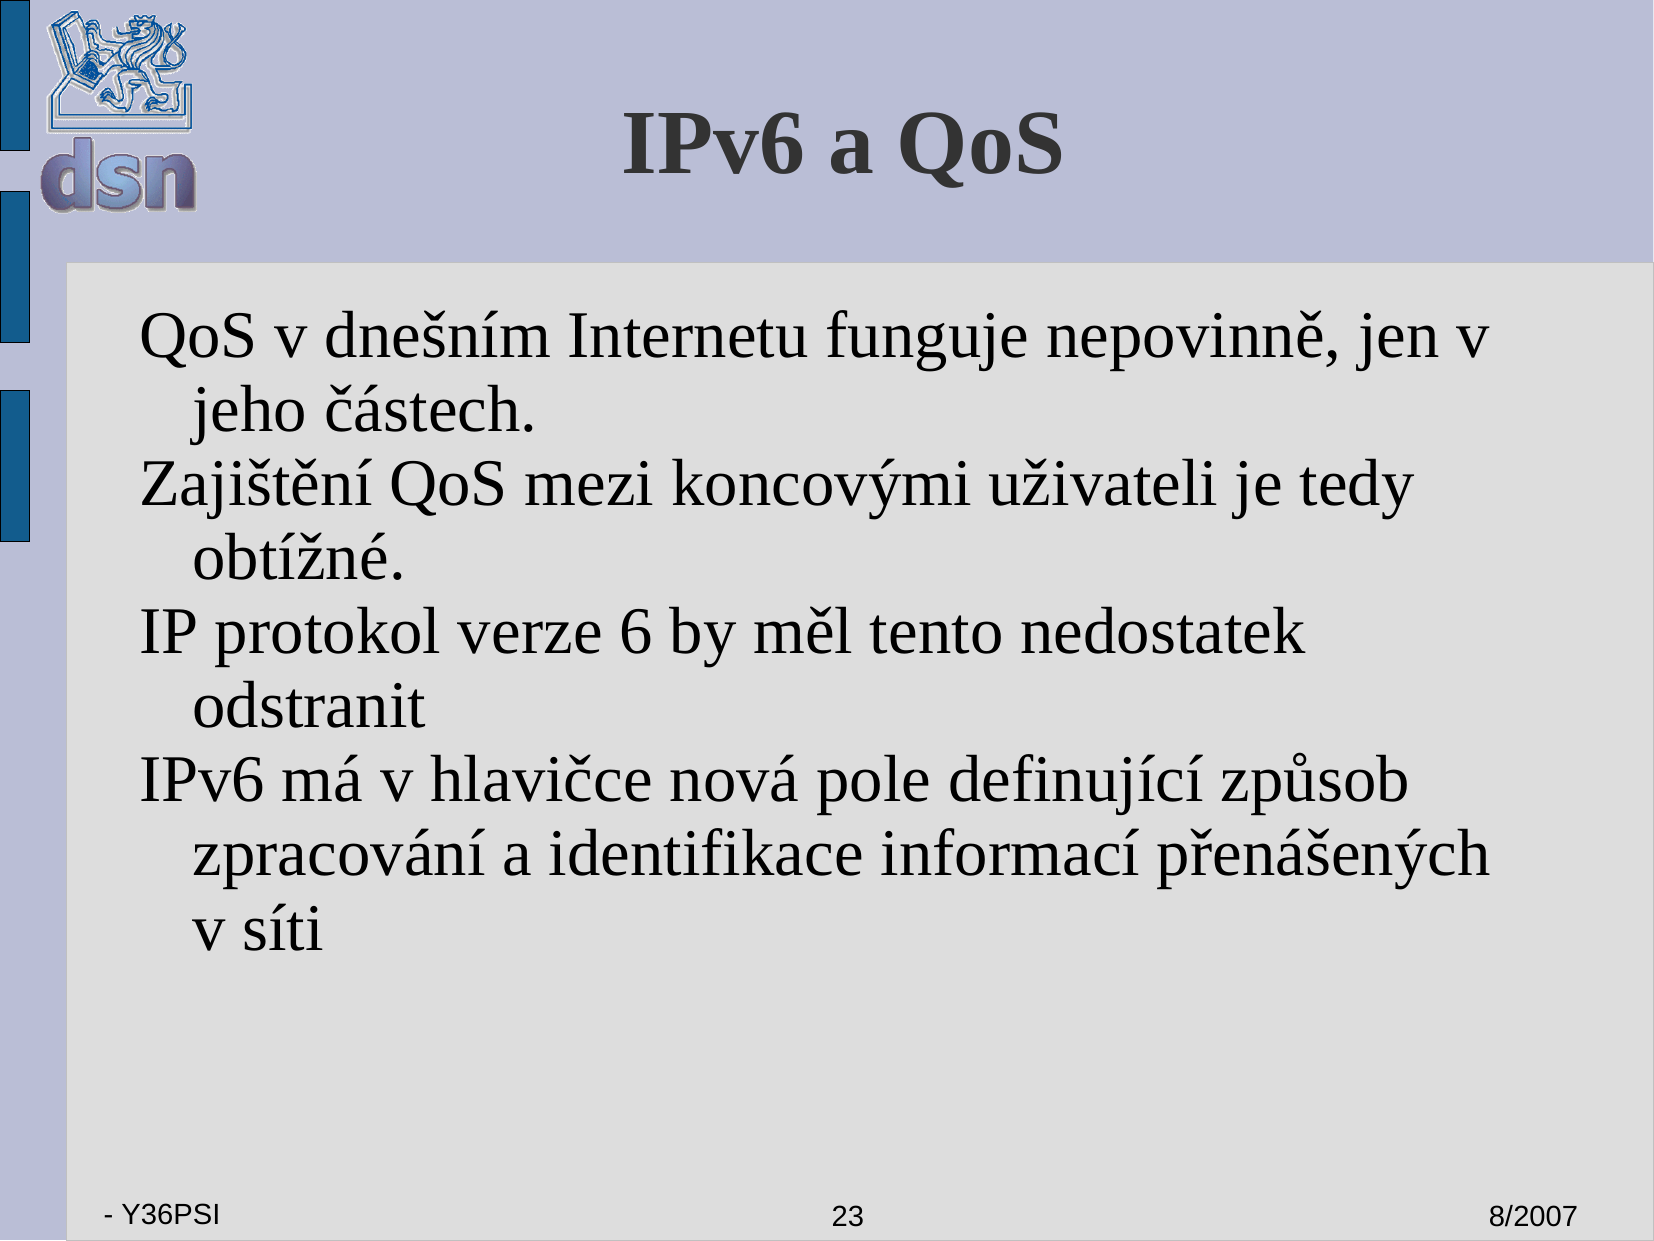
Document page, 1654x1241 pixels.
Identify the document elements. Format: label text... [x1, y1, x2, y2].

list QoS v dnešním Internetu funguje nepovinně, jen v jeho částech. Zajištění QoS mezi koncovými uživateli je tedy obtížné. IP protokol verze 6 by měl tento nedostatek odstranit IPv6 má v hlavičce nová pole definující způsob zpracování a identifikace informací přenášených v síti [121, 297, 1534, 1126]
picture [10, 10, 223, 230]
title IPv6 a QoS [210, 38, 1478, 247]
